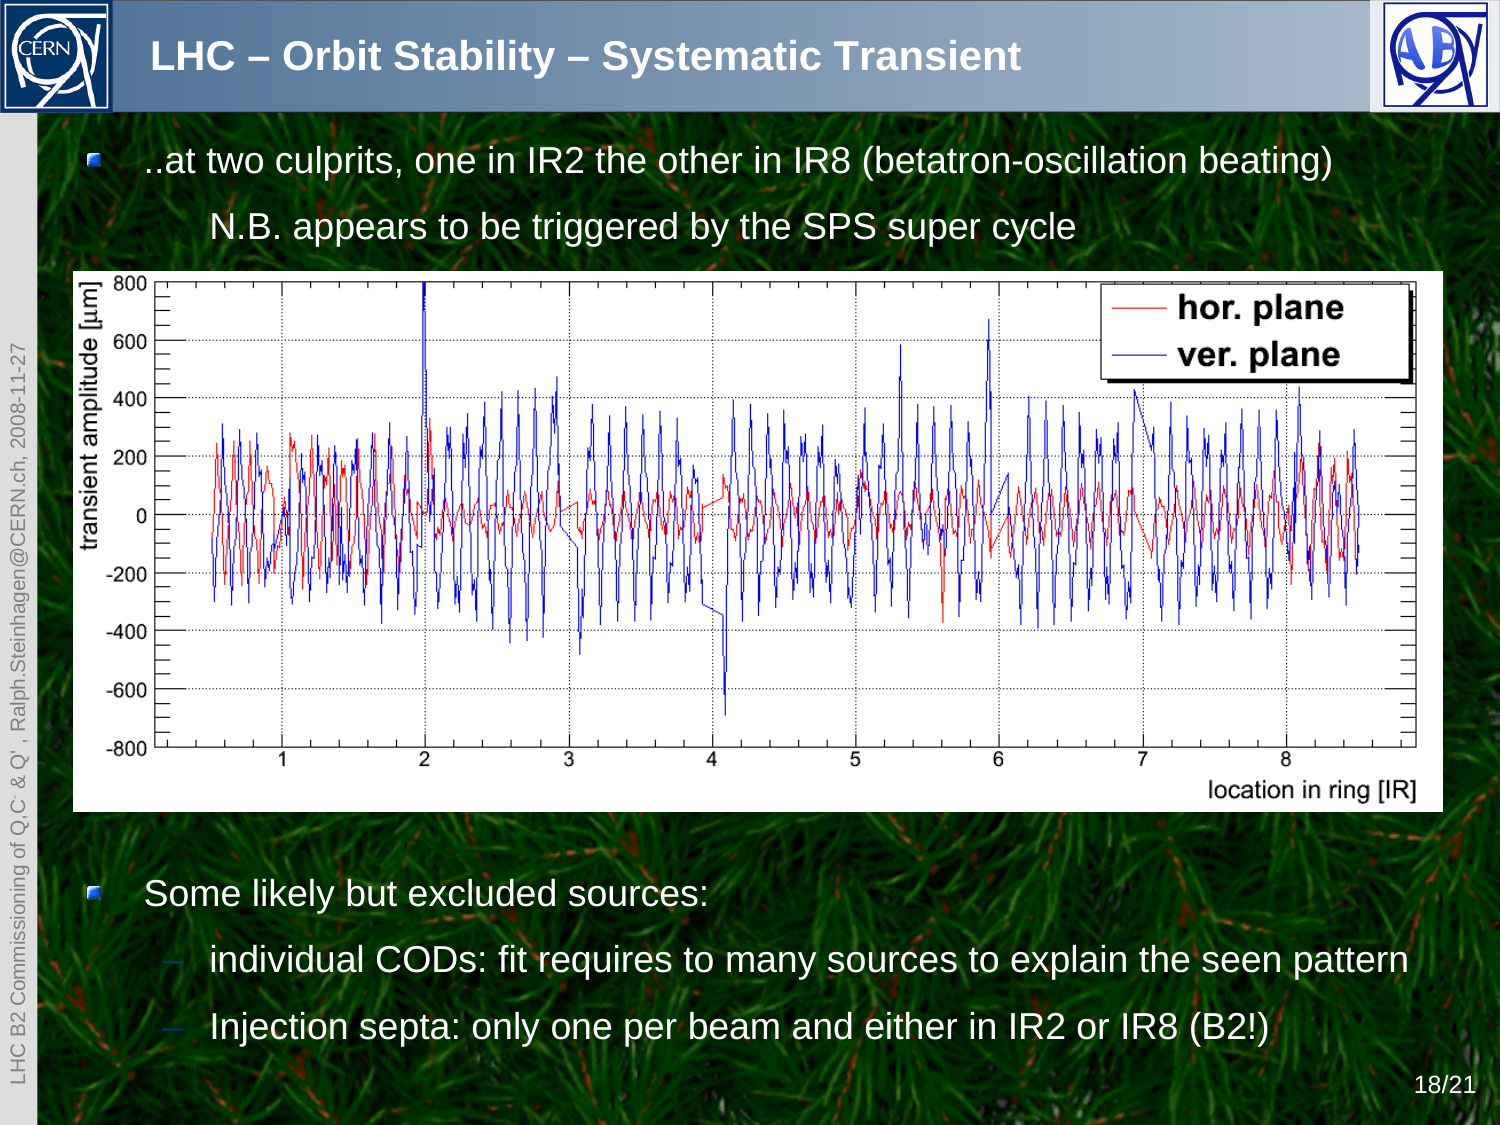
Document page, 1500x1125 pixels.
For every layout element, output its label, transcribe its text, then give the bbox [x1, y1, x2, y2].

picture [0, 0, 1500, 1125]
list ..at two culprits, one in IR2 the other in IR8 (betatron-oscillation beating) N.B. appears to be triggered by the SPS super cycle Some likely but excluded sources: individual CODs: fit requires to many sources to explain the seen pattern Injection septa: only one per beam and either in IR2 or IR8 (B2!) [87, 137, 1438, 271]
picture [1382, 1, 1489, 108]
list ..at two culprits, one in IR2 the other in IR8 (betatron-oscillation beating) N.B. appears to be triggered by the SPS super cycle Some likely but excluded sources: individual CODs: fit requires to many sources to explain the seen pattern Injection septa: only one per beam and either in IR2 or IR8 (B2!) [87, 813, 1438, 1048]
title LHC – Orbit Stability – Systematic Transient [150, 7, 1201, 106]
